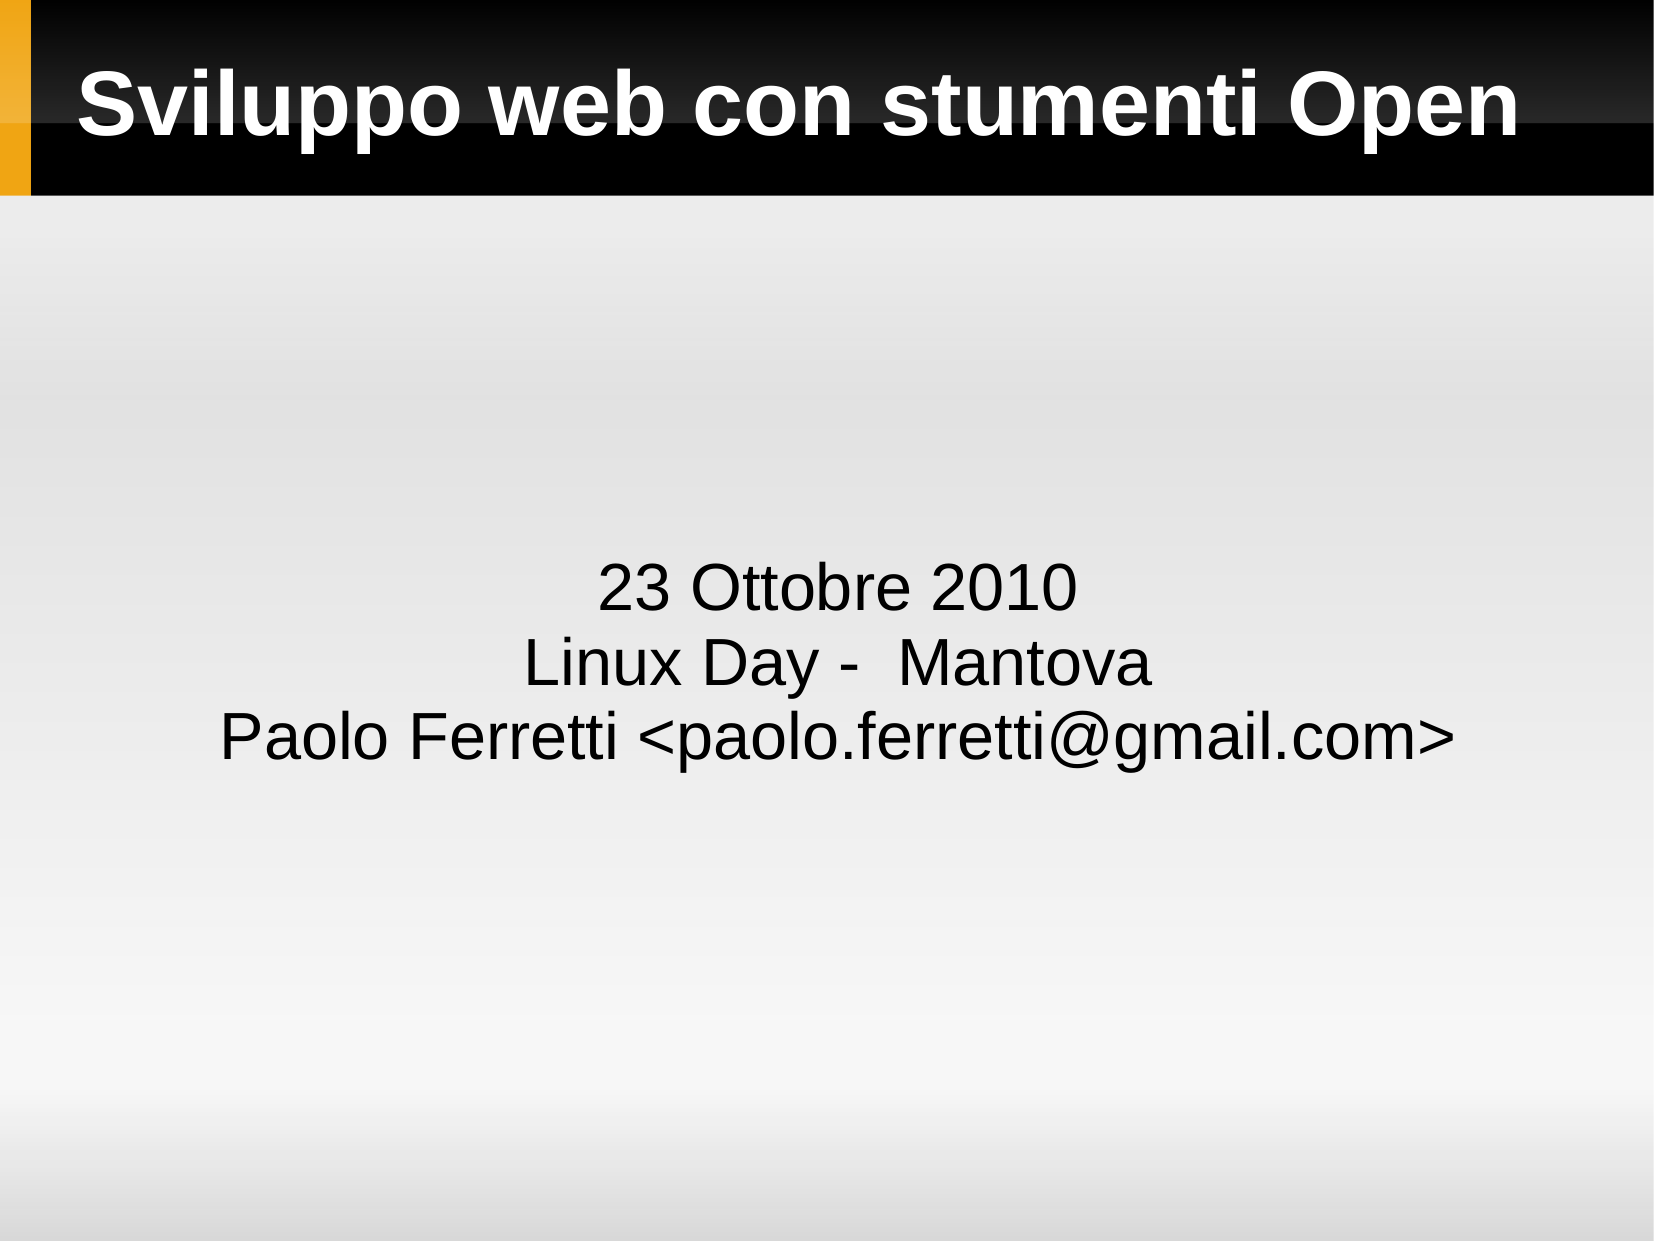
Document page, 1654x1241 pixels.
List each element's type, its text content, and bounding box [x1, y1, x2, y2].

picture [0, 0, 1654, 1241]
title Sviluppo web con stumenti Open [76, 0, 1565, 208]
subtitle 23 Ottobre 2010 Linux Day - Mantova Paolo Ferretti <paolo.ferretti@gmail.com> [82, 290, 1571, 1109]
